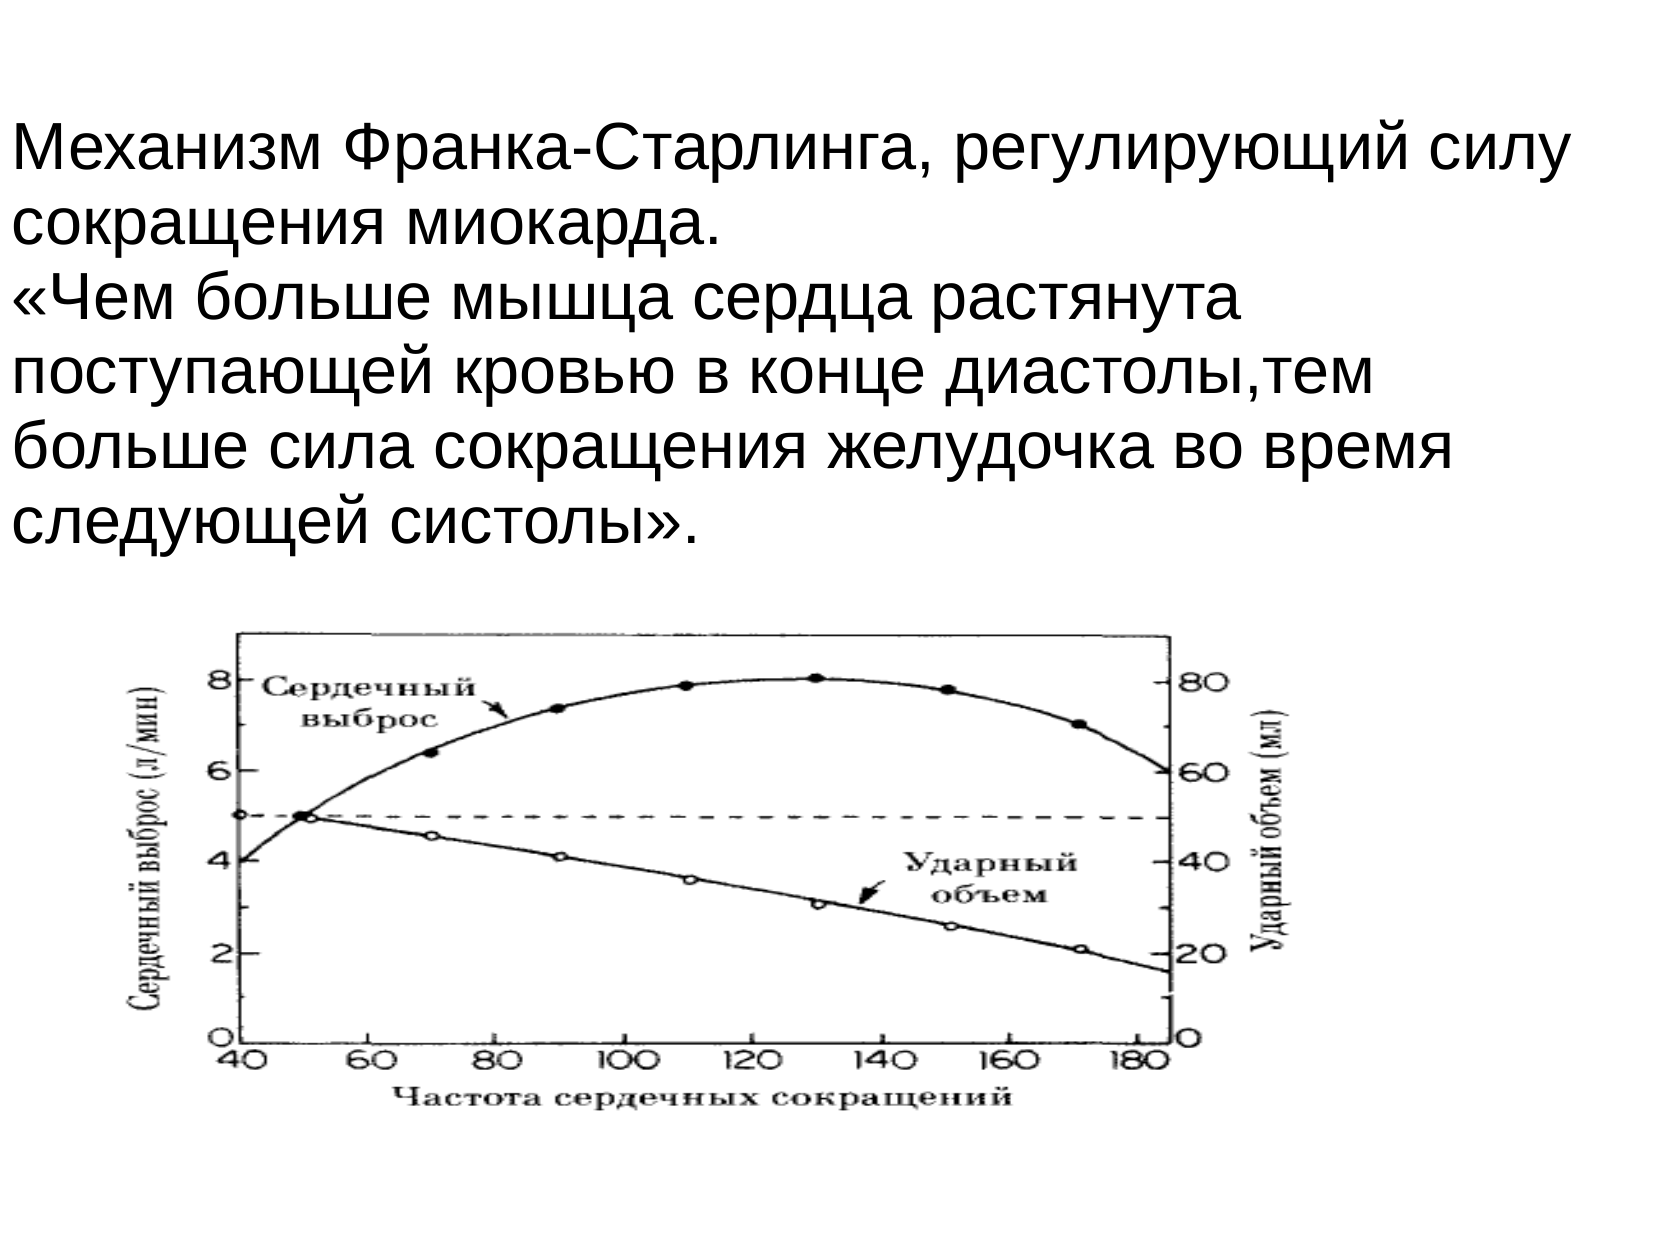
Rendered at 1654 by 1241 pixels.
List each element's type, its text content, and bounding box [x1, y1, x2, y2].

subtitle Механизм Франка-Старлинга, регyлирующий силу сокращения миокарда. «Чем больше мышца сердца растянута поступающей кровью в конце диастолы,тем больше сила сокращения желудочка во время следующей систолы». [11, 48, 1595, 768]
picture [35, 602, 1430, 1120]
